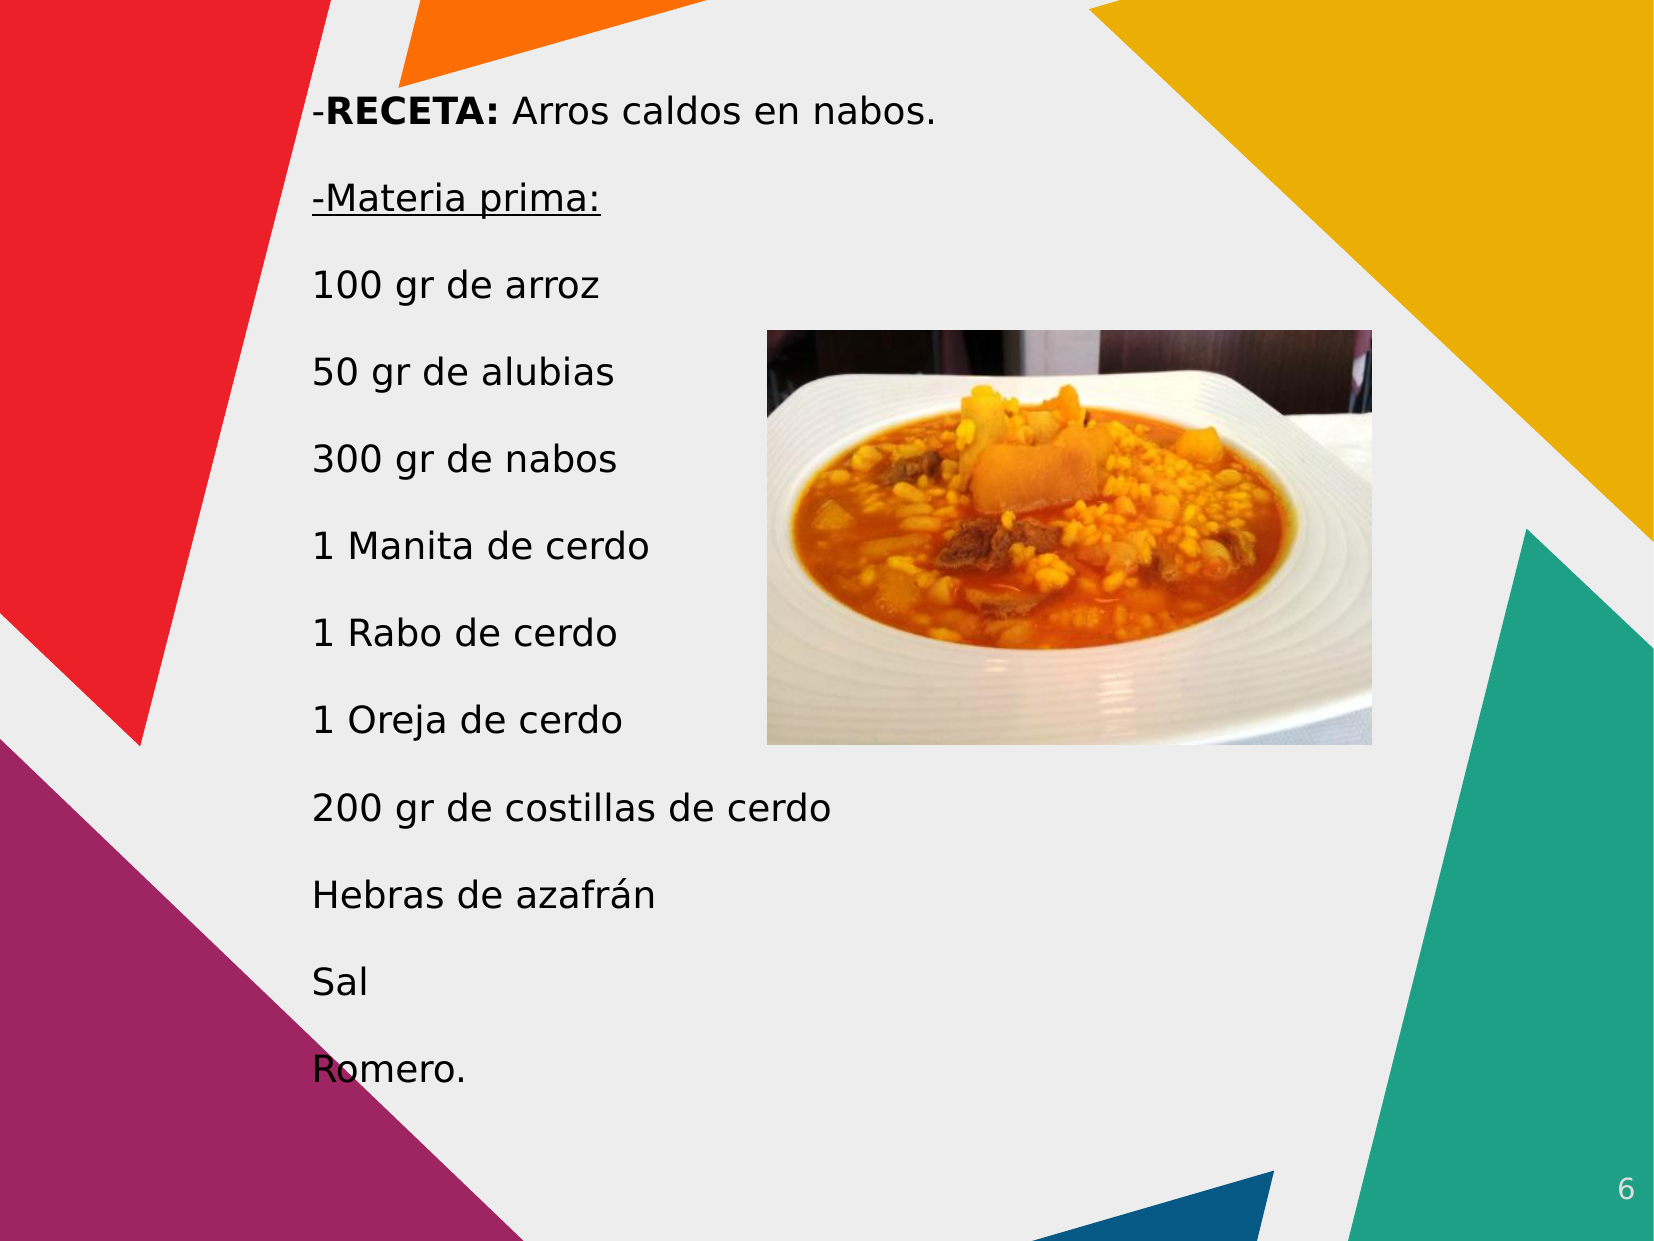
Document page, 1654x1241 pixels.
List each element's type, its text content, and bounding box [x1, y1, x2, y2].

picture [767, 330, 1372, 745]
text_box -RECETA: Arros caldos en nabos. -Materia prima: 100 gr de arroz 50 gr de alubias 300 gr de nabos 1 Manita de cerdo 1 Rabo de cerdo 1 Oreja de cerdo 200 gr de costillas de cerdo Hebras de azafrán Sal Romero. [296, 82, 1028, 1099]
